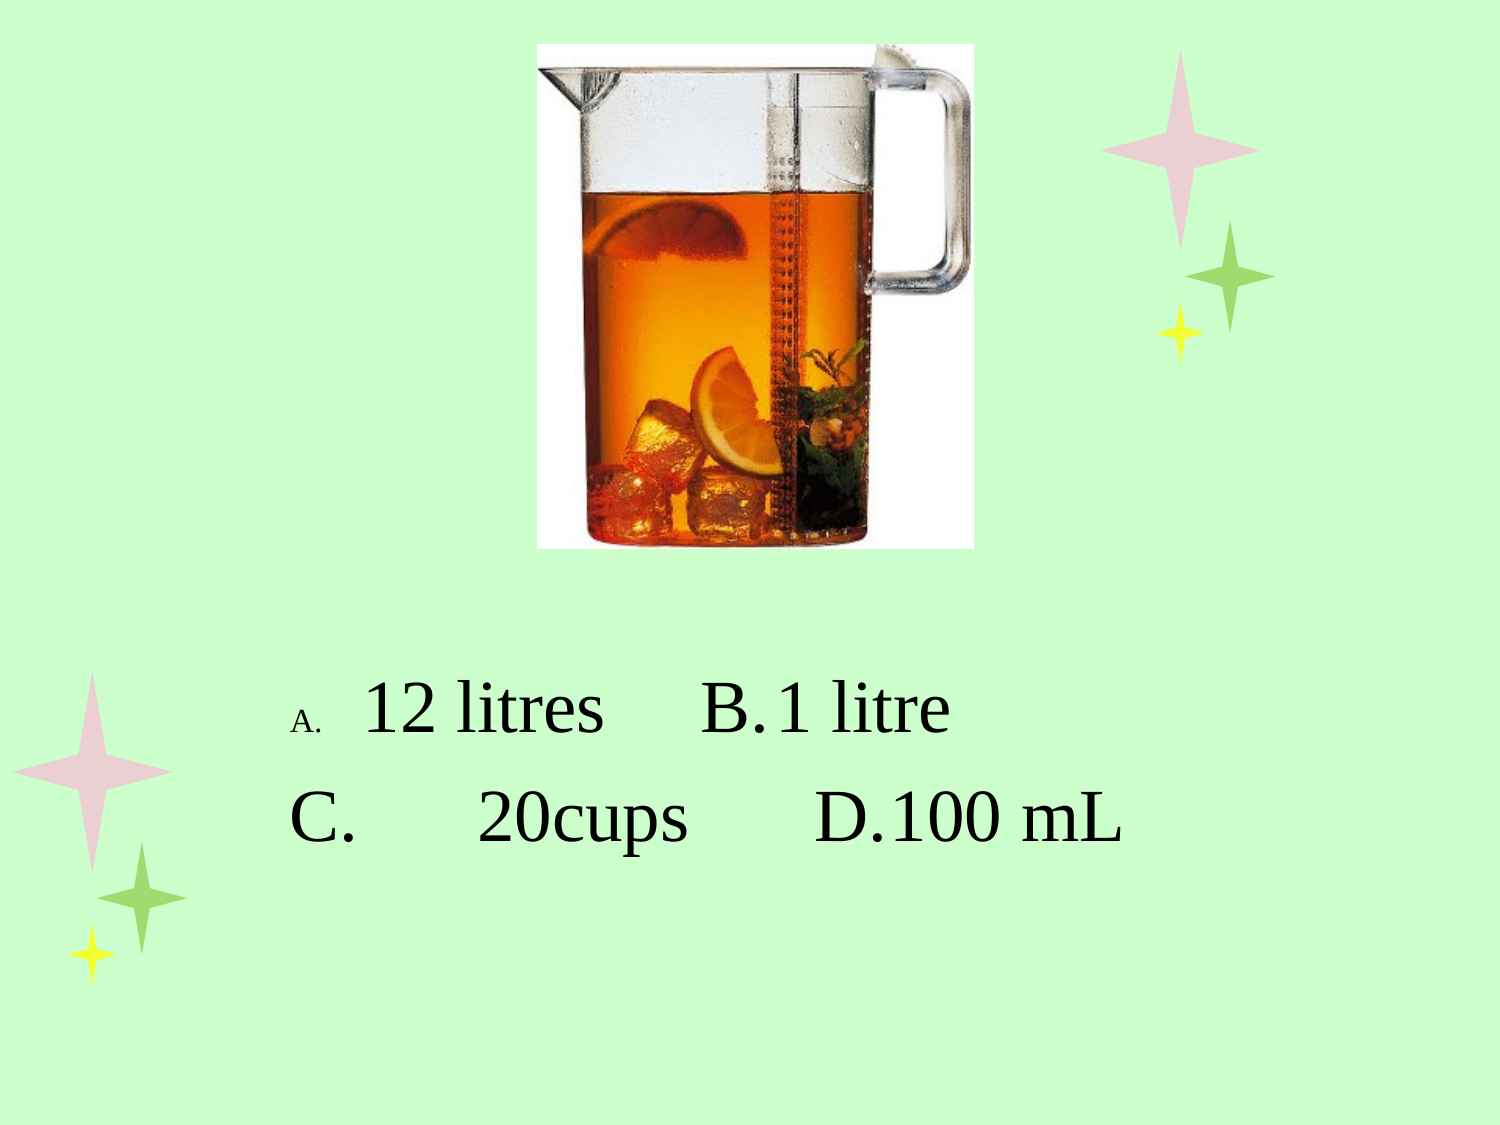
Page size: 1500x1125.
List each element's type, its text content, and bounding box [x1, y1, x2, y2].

text_box [11, 671, 173, 873]
text_box [96, 841, 188, 955]
text_box [1100, 49, 1262, 252]
text_box 12 litres B. 1 litre C. 20cups D. 100 mL [275, 650, 1450, 864]
text_box [1184, 220, 1276, 333]
text_box [1155, 301, 1206, 364]
text_box [67, 923, 118, 986]
picture [537, 44, 974, 549]
